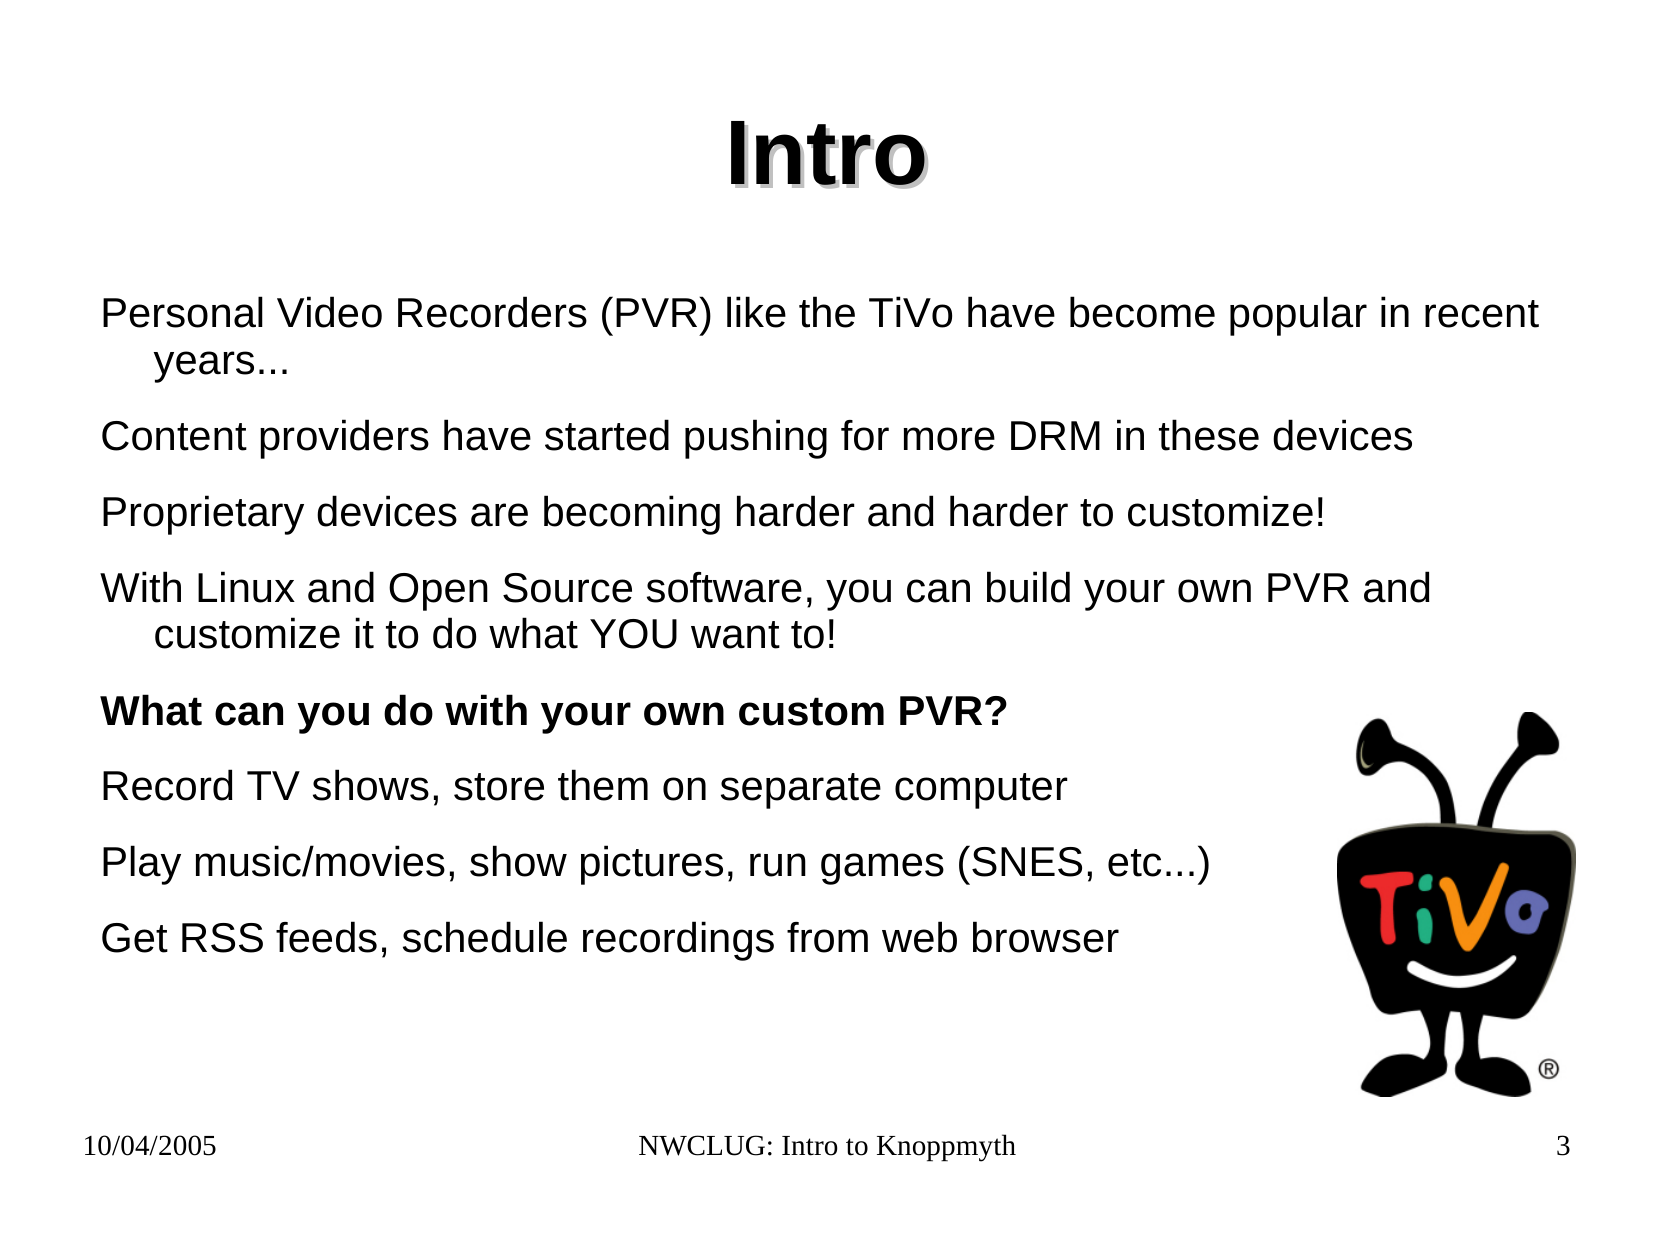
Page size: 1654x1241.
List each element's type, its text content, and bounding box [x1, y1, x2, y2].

picture [1337, 712, 1576, 1097]
list Personal Video Recorders (PVR) like the TiVo have become popular in recent years... Content providers have started pushing for more DRM in these devices Proprietary devices are becoming harder and harder to customize! With Linux and Open Source software, you can build your own PVR and customize it to do what YOU want to! What can you do with your own custom PVR? Record TV shows, store them on separate computer Play music/movies, show pictures, run games (SNES, etc...) Get RSS feeds, schedule recordings from web browser [82, 290, 1571, 1109]
title Intro [82, 49, 1571, 257]
